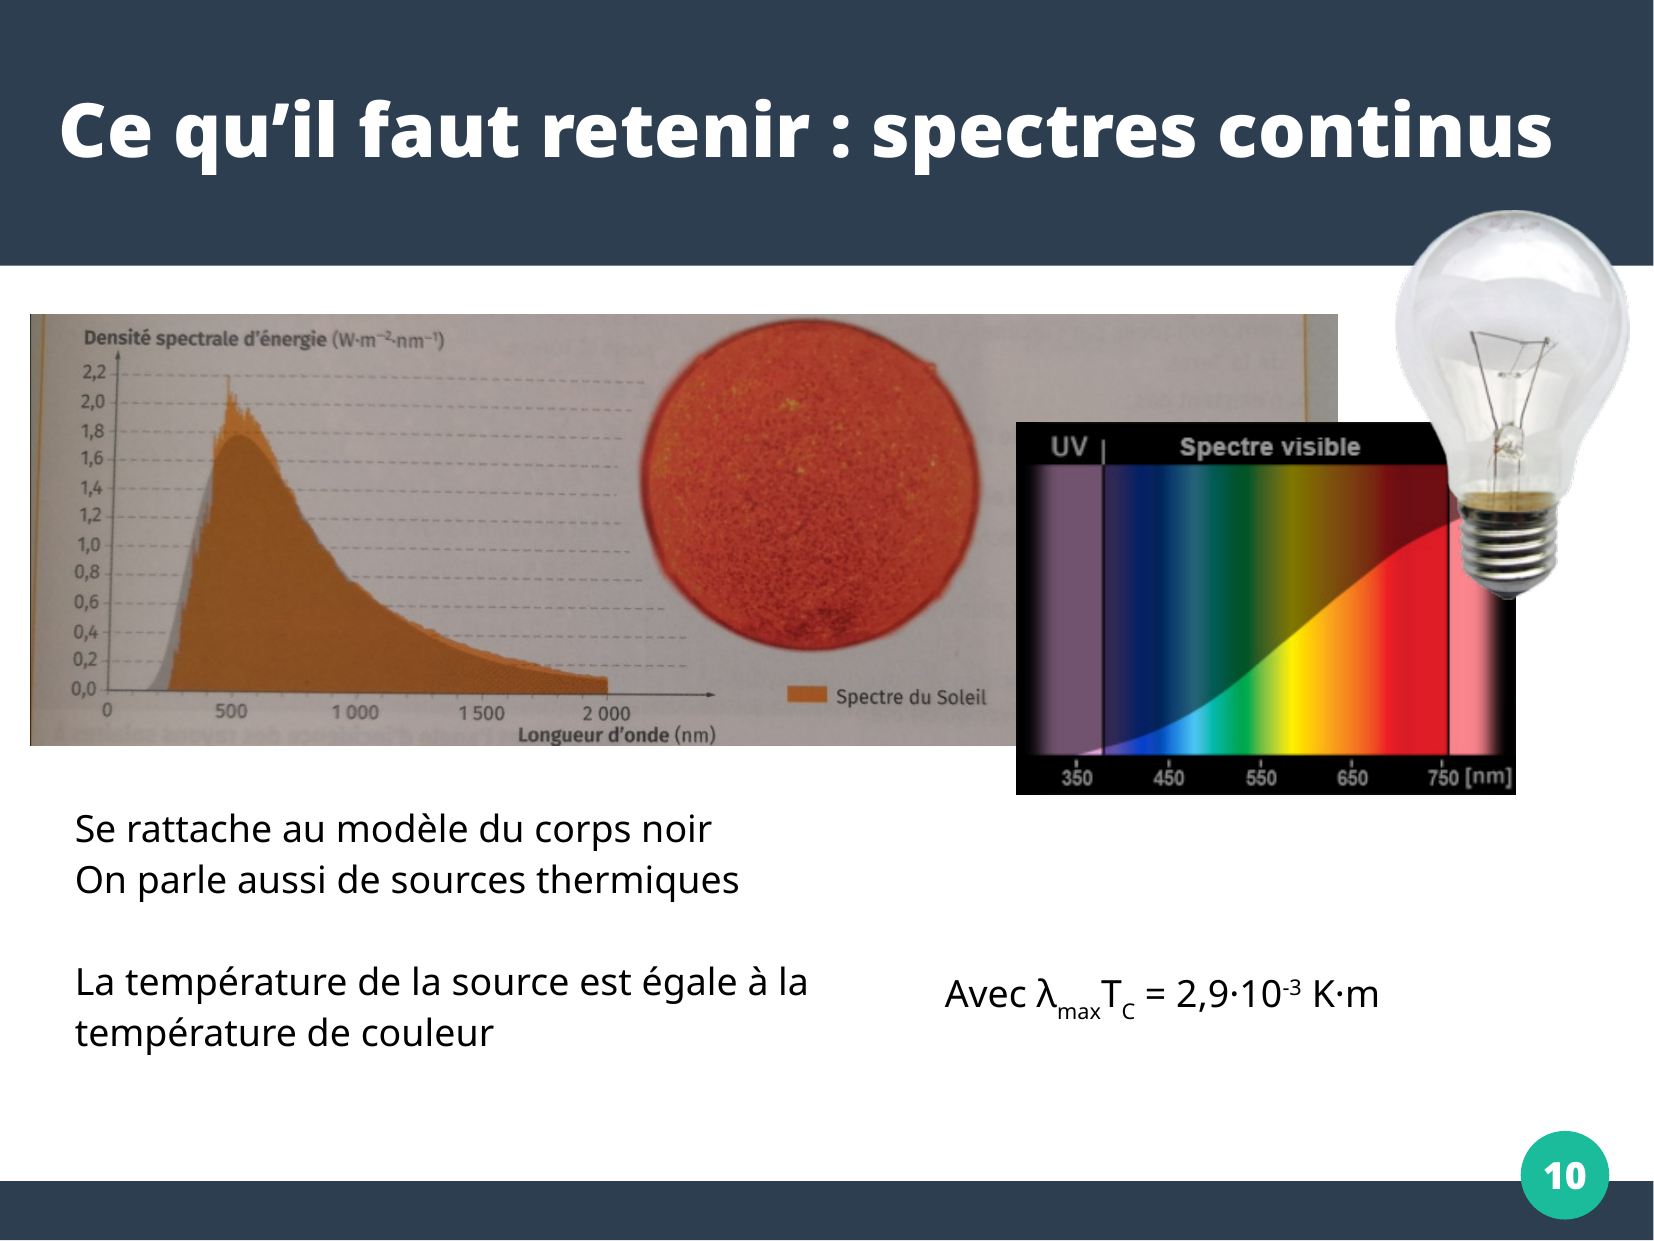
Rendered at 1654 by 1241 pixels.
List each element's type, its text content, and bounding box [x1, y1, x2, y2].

text_box Avec λmaxTC = 2,9·10-3 K·m [930, 960, 1501, 1071]
title Ce qu’il faut retenir : spectres continus [59, 49, 1595, 207]
picture [30, 210, 1630, 796]
text_box Se rattache au modèle du corps noir On parle aussi de sources thermiques La température de la source est égale à la température de couleur [60, 795, 856, 1028]
